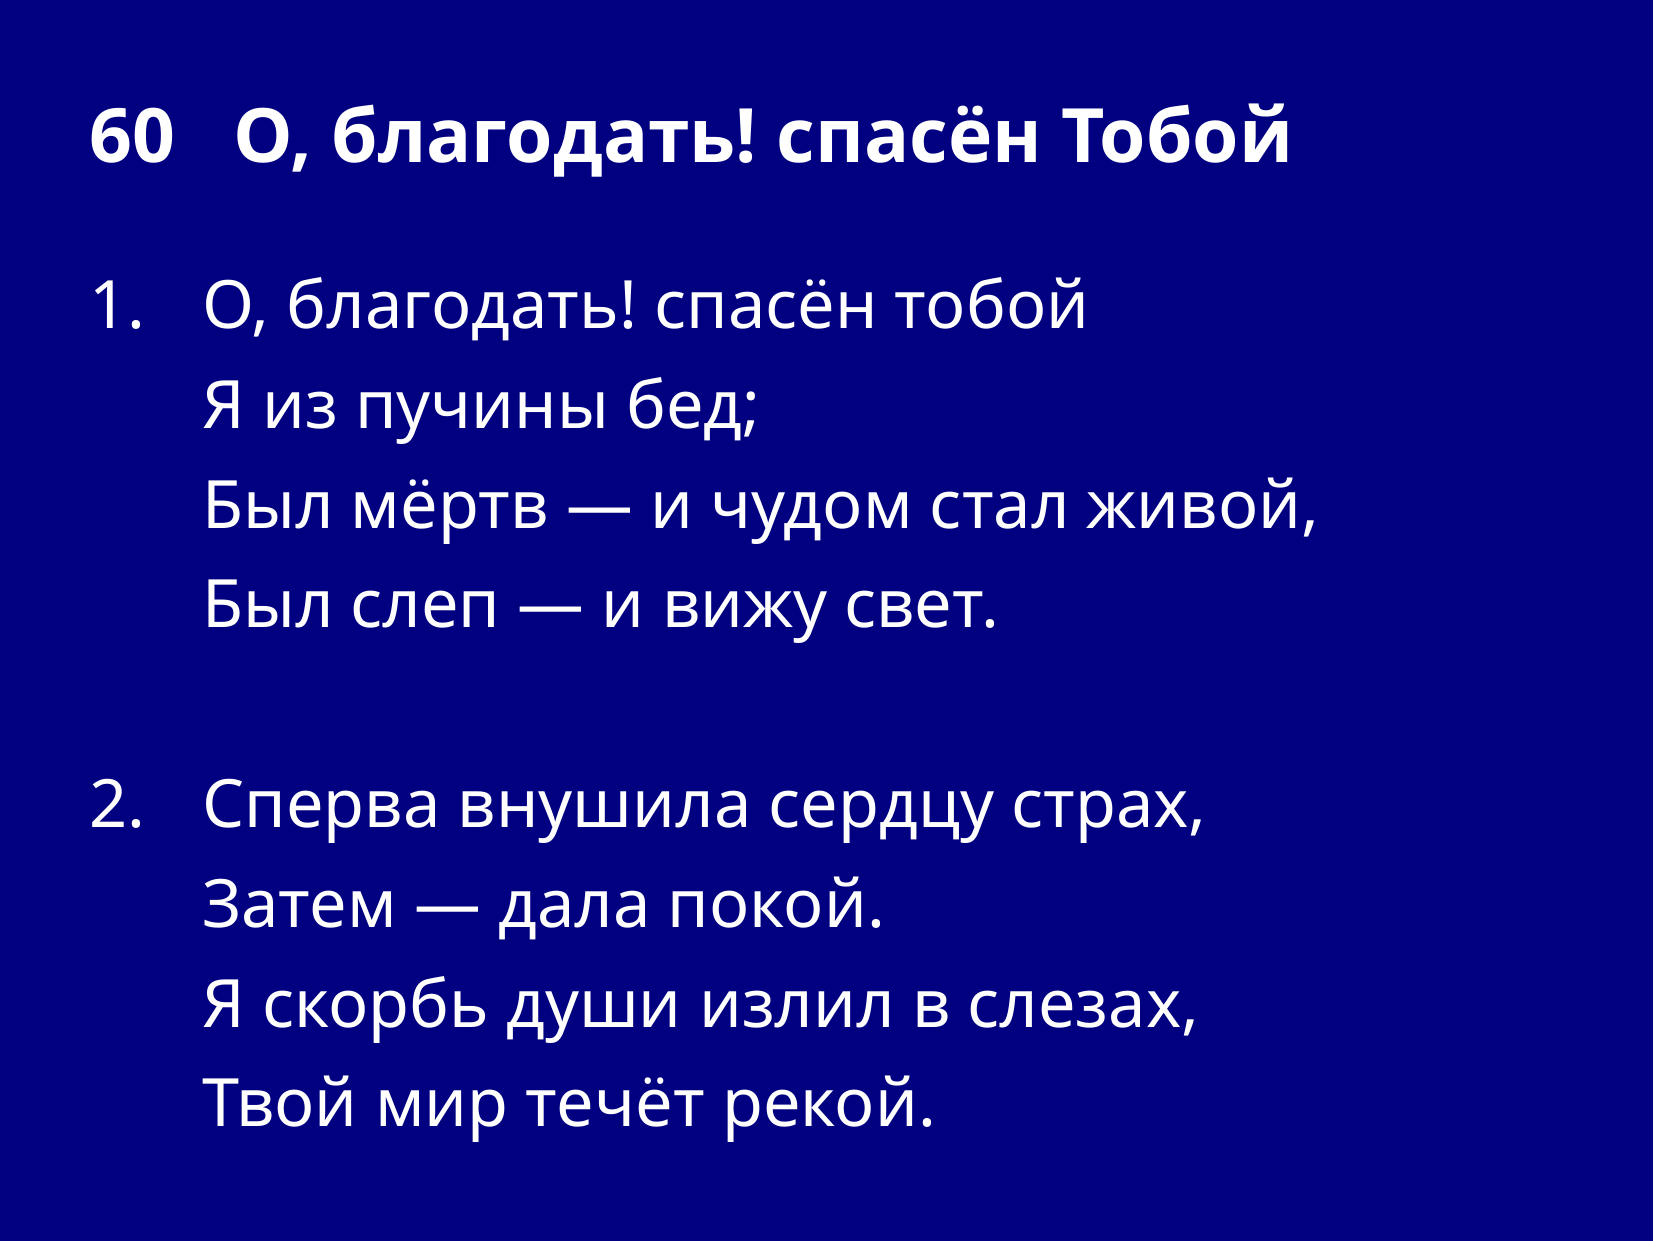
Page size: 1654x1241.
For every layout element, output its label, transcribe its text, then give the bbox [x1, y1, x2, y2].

text_box 1. О, благодать! спасён тобой Я из пучины бед; Был мёртв — и чудом стал живой, Был слеп — и вижу свет. 2. Сперва внушила сердцу страх, Затем — дала покой. Я скорбь души излил в слезах, Твой мир течёт рекой. [75, 188, 1576, 1163]
text_box 60 О, благодать! спасён Тобой [75, 75, 1576, 188]
